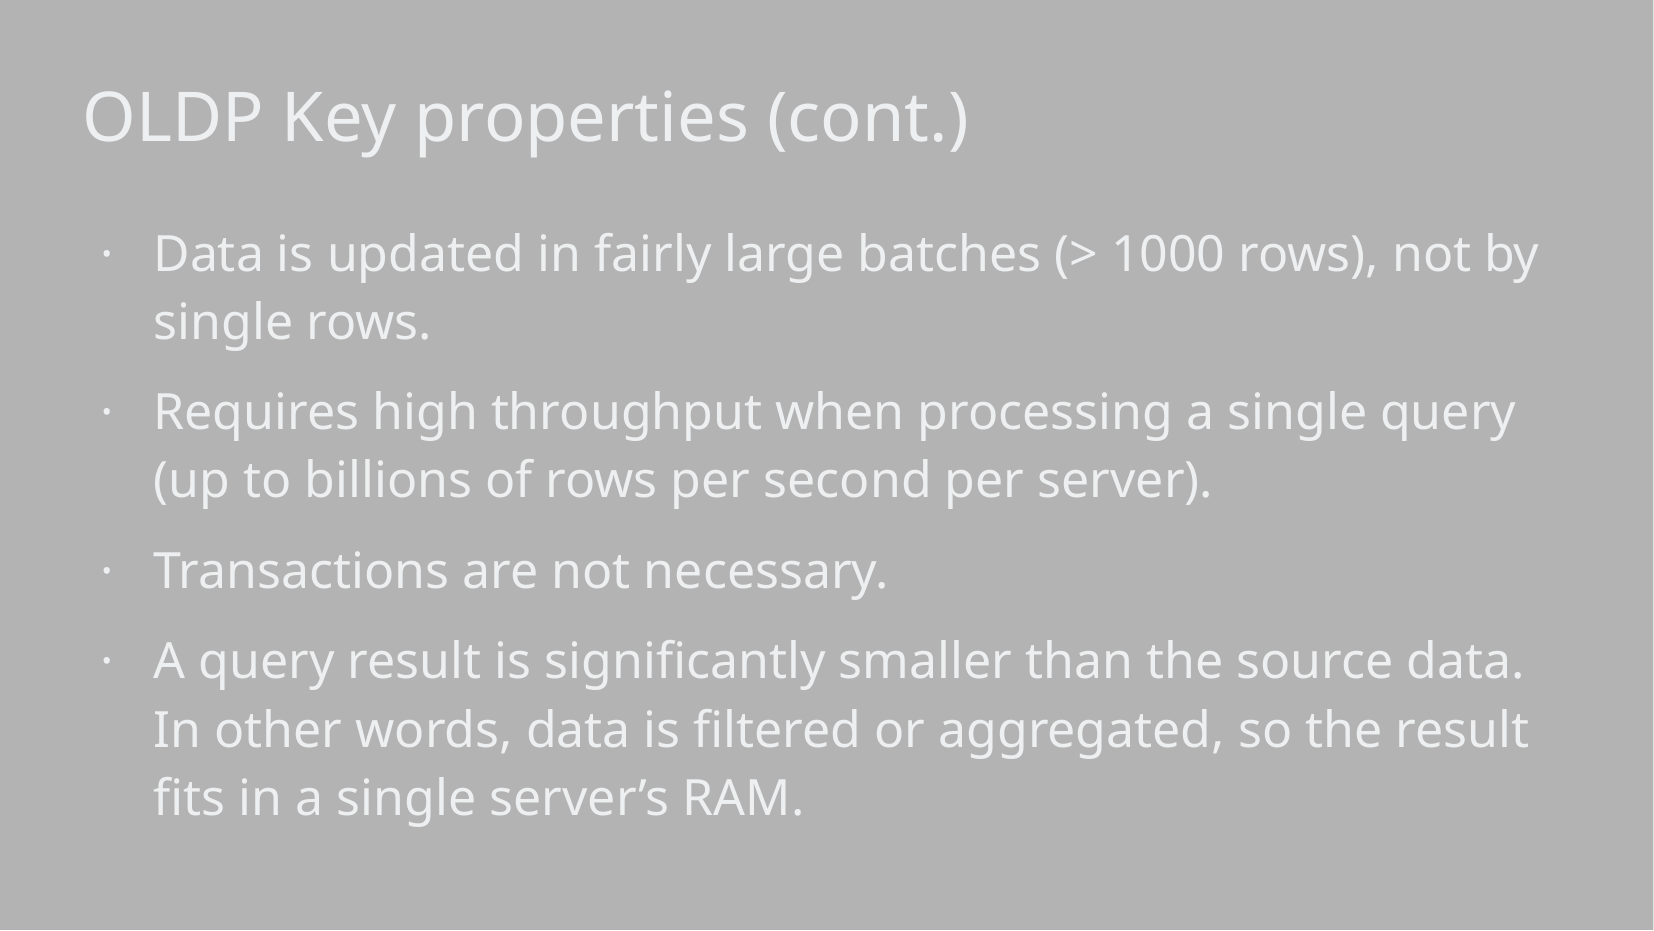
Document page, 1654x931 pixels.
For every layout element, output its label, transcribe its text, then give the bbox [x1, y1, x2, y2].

title OLDP Key properties (cont.) [82, 37, 1571, 193]
list Data is updated in fairly large batches (> 1000 rows), not by single rows. Requires high throughput when processing a single query (up to billions of rows per second per server). Transactions are not necessary. A query result is significantly smaller than the source data. In other words, data is filtered or aggregated, so the result fits in a single server’s RAM. [82, 217, 1571, 758]
